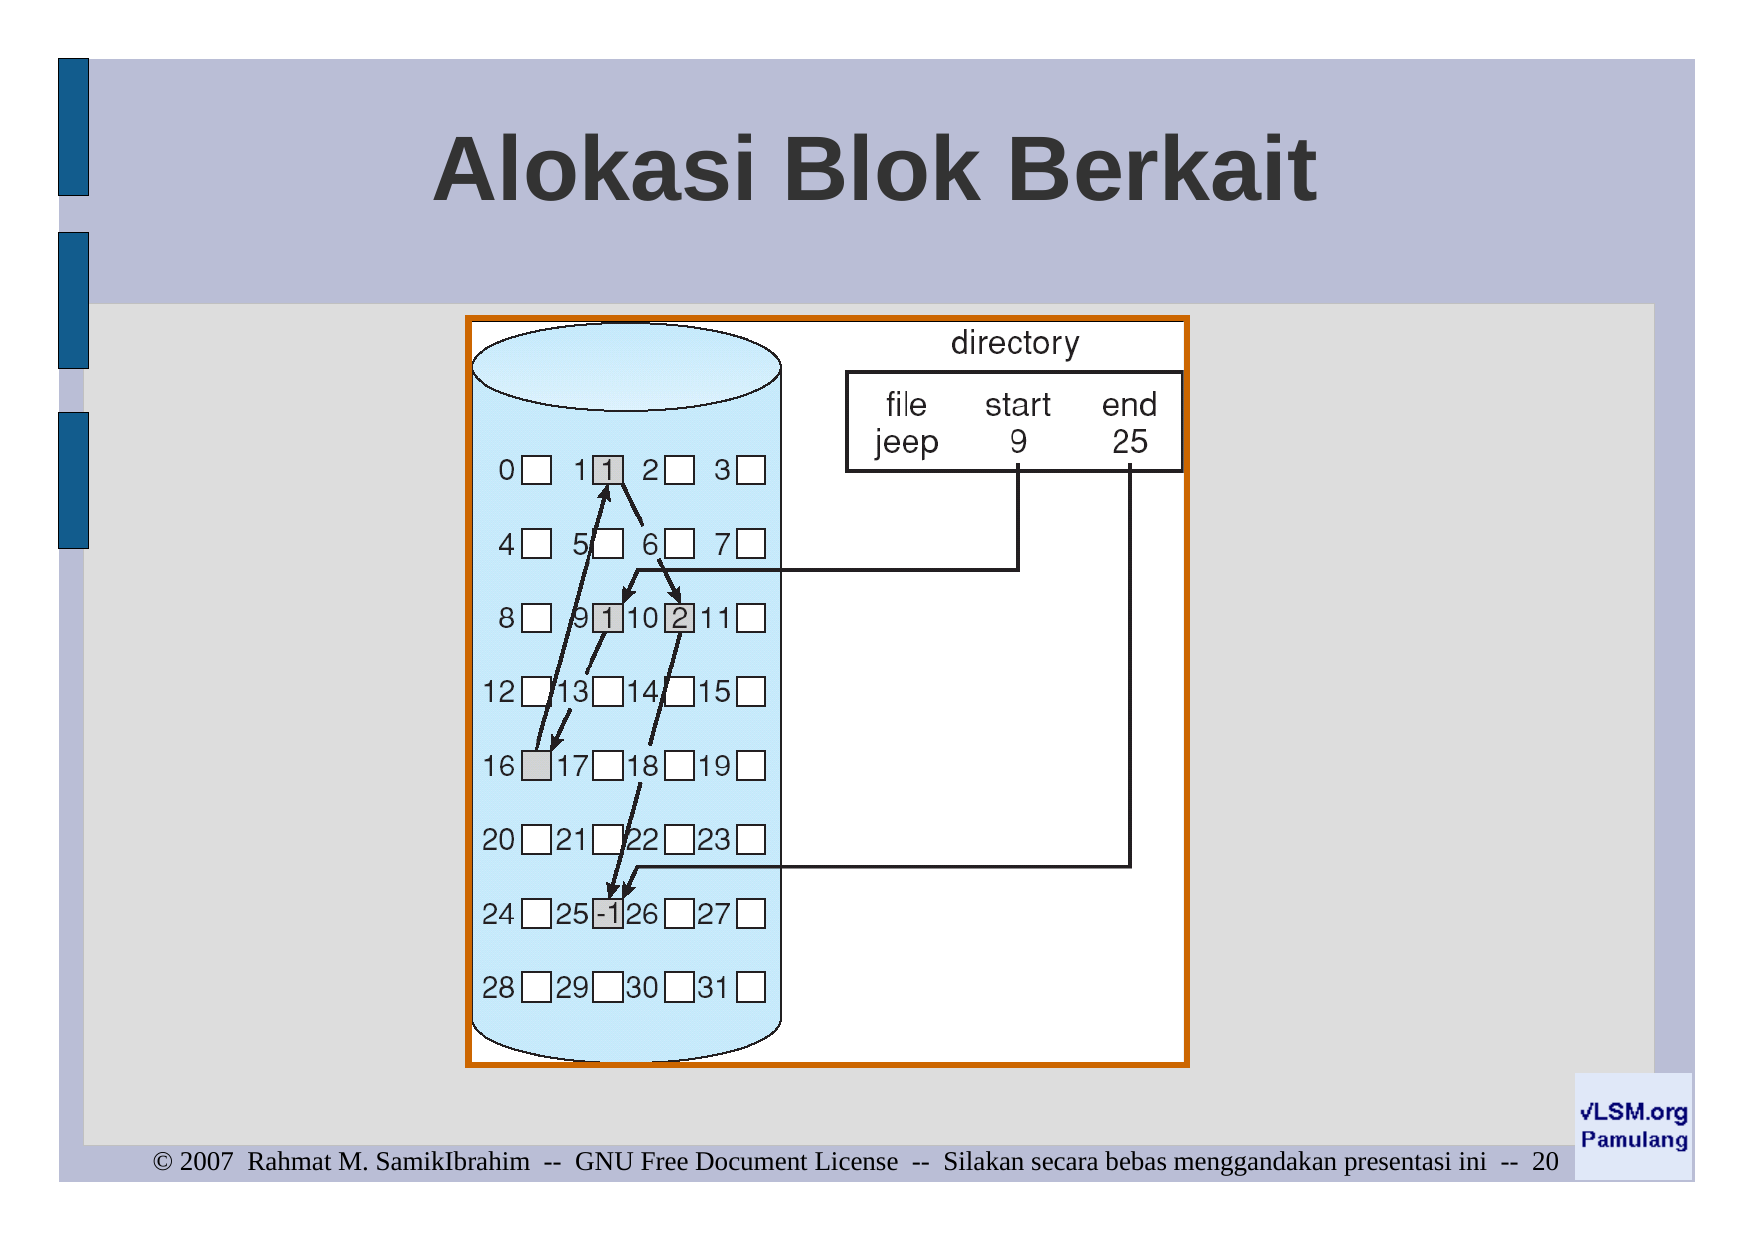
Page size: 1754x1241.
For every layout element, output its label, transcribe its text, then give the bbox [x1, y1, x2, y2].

picture [471, 321, 1184, 1062]
picture [1575, 1073, 1692, 1180]
title Alokasi Blok Berkait [95, 74, 1655, 263]
